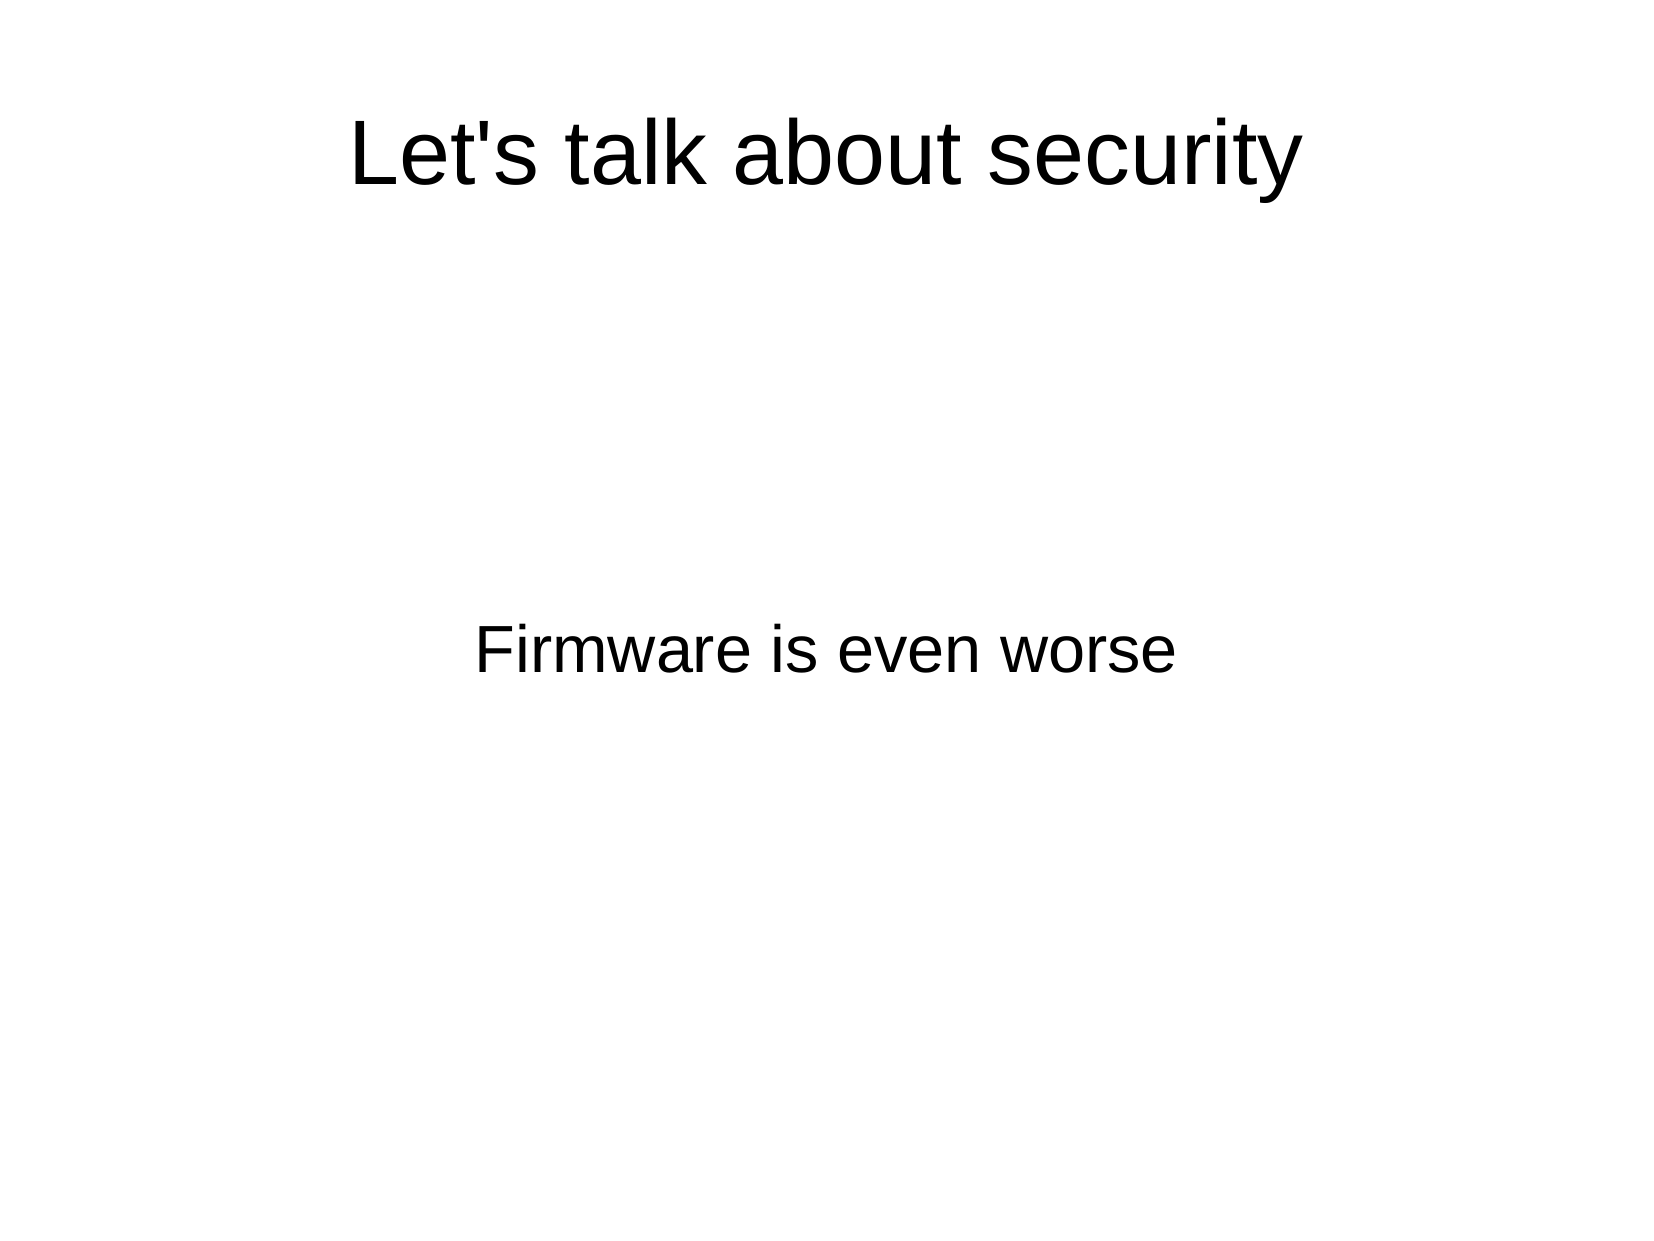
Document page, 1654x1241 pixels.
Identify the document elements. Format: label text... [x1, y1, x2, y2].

title Let's talk about security [82, 49, 1571, 257]
subtitle Firmware is even worse [82, 290, 1571, 1010]
